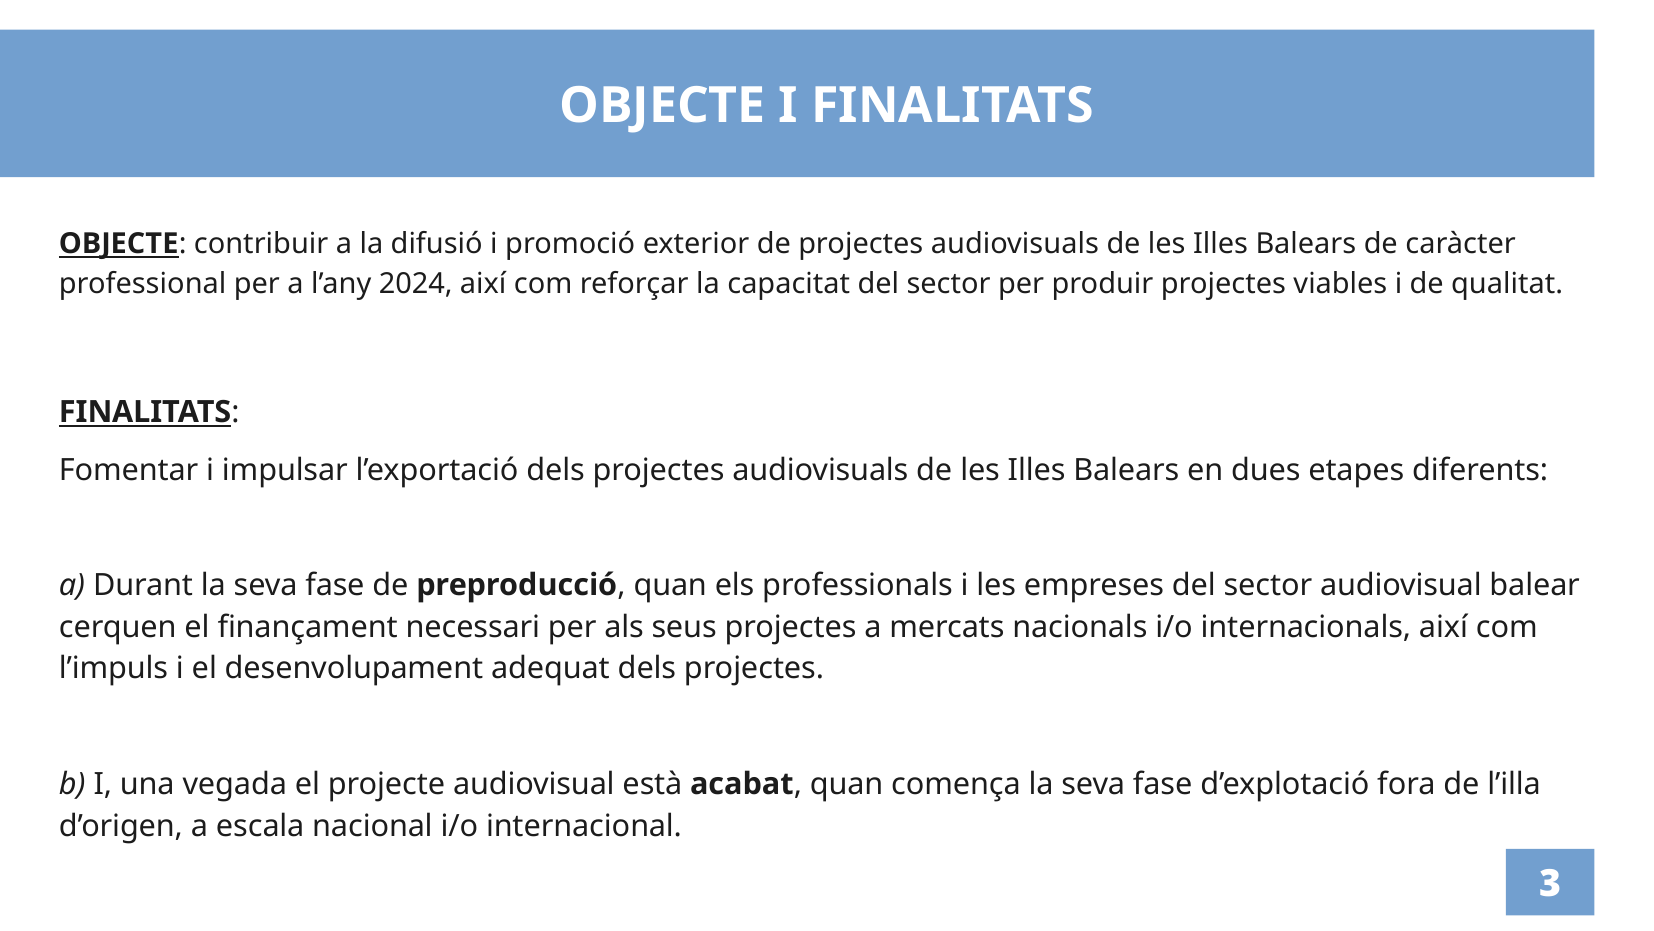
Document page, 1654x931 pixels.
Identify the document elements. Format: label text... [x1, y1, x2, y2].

title OBJECTE I FINALITATS [59, 44, 1595, 163]
list OBJECTE: contribuir a la difusió i promoció exterior de projectes audiovisuals de les Illes Balears de caràcter professional per a l’any 2024, així com reforçar la capacitat del sector per produir projectes viables i de qualitat. [59, 221, 1607, 376]
list FINALITATS: Fomentar i impulsar l’exportació dels projectes audiovisuals de les Illes Balears en dues etapes diferents: a) Durant la seva fase de preproducció, quan els professionals i les empreses del sector audiovisual balear cerquen el finançament necessari per als seus projectes a mercats nacionals i/o internacionals, així com l’impuls i el desenvolupament adequat dels projectes. b) I, una vegada el projecte audiovisual està acabat, quan comença la seva fase d’explotació fora de l’illa d’origen, a escala nacional i/o internacional. [59, 390, 1607, 856]
